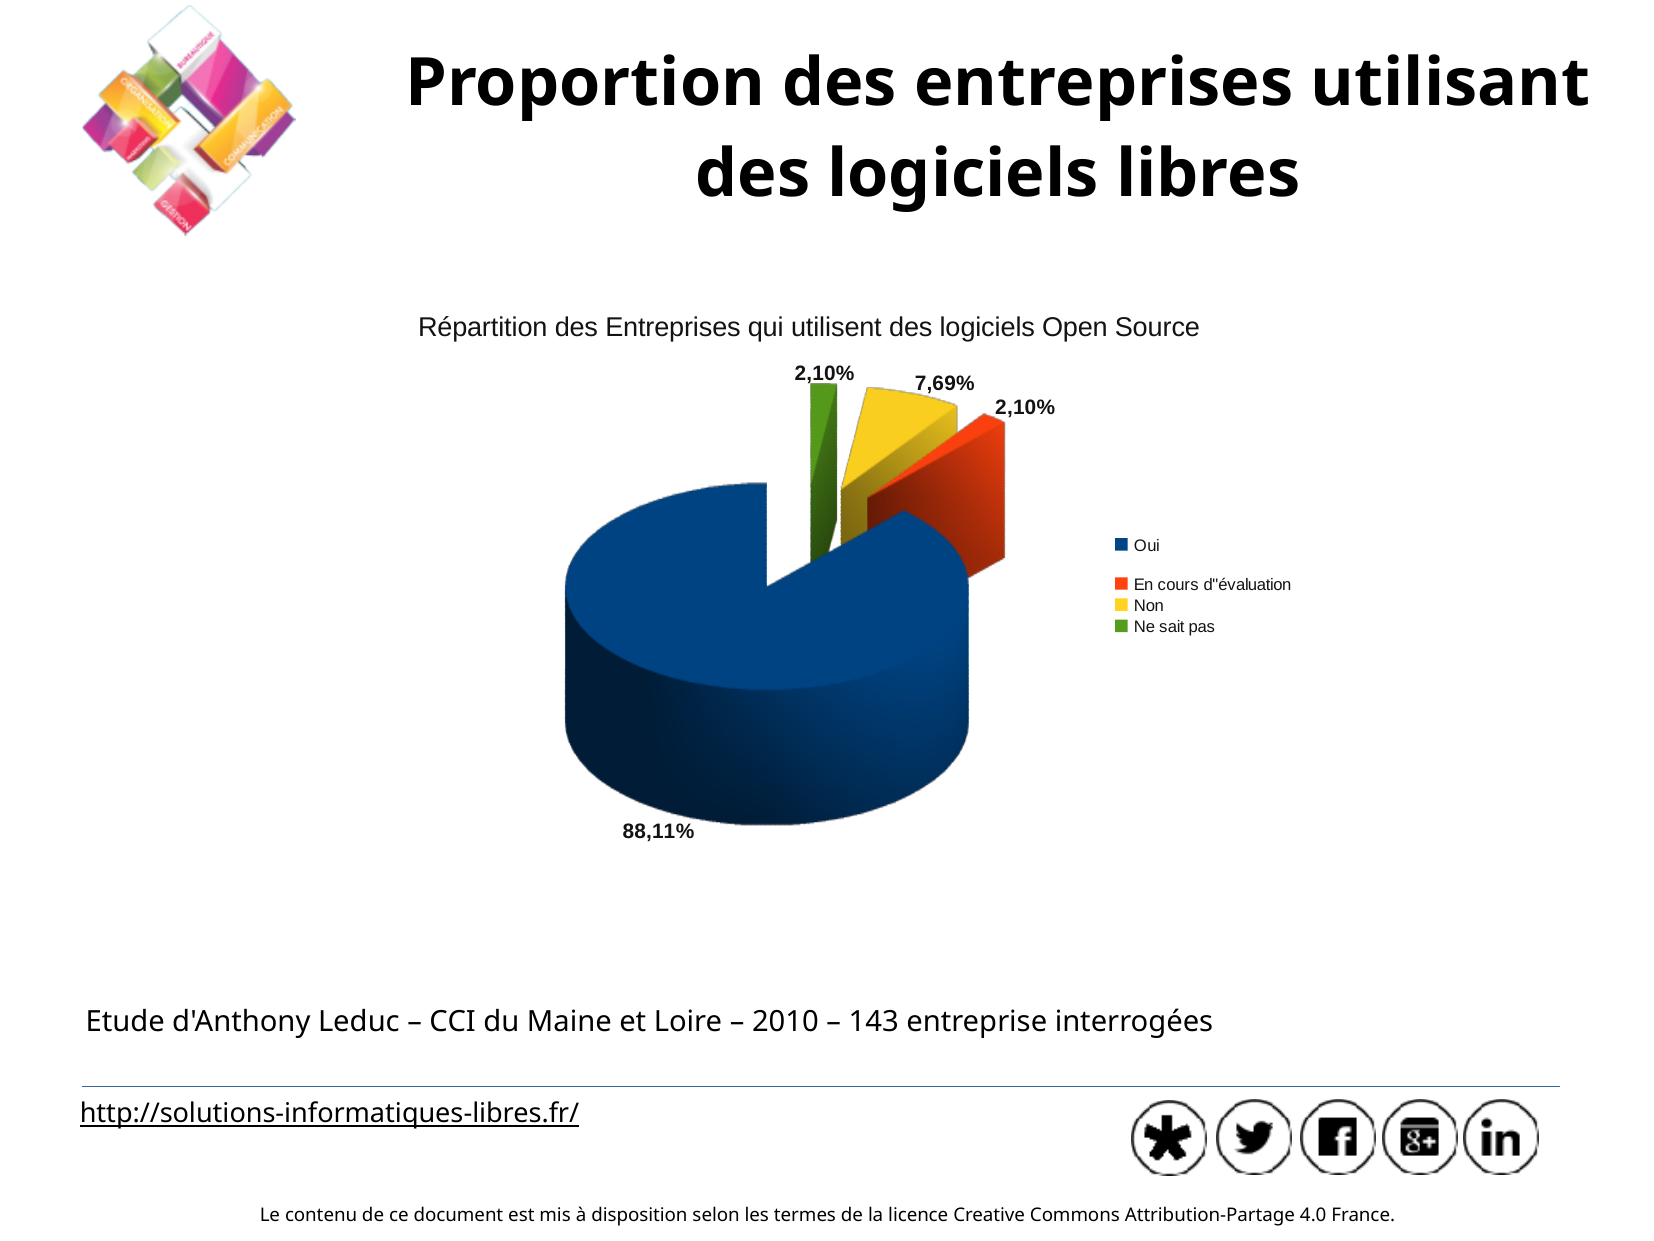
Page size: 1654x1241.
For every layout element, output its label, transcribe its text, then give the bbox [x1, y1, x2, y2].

picture [295, 300, 1322, 875]
picture [1216, 1099, 1292, 1175]
picture [82, 5, 296, 236]
picture [1131, 1100, 1207, 1176]
picture [1300, 1099, 1376, 1175]
title Proportion des entreprises utilisant des logiciels libres [342, 13, 1654, 237]
text_box Etude d'Anthony Leduc – CCI du Maine et Loire – 2010 – 143 entreprise interrogées [70, 992, 1288, 1042]
picture [1382, 1099, 1458, 1175]
picture [1463, 1099, 1539, 1175]
